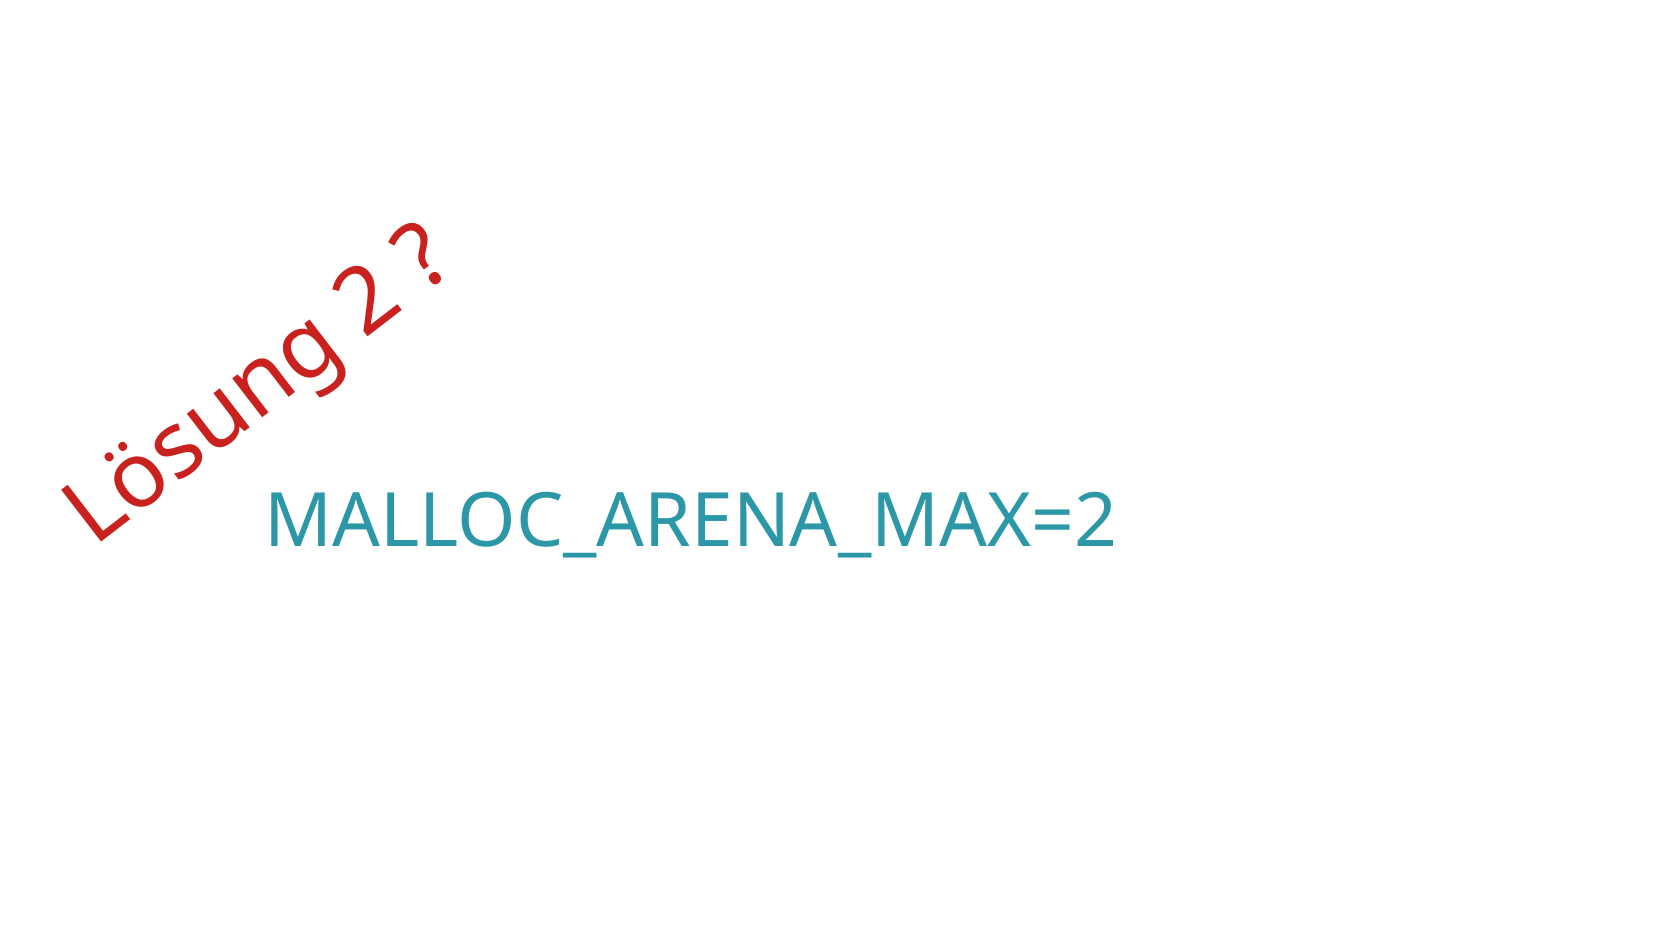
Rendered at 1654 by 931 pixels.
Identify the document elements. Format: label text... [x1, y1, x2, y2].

title MALLOC_ARENA_MAX=2 [283, 450, 1654, 569]
text_box Lösung 2 ? [30, 60, 706, 656]
